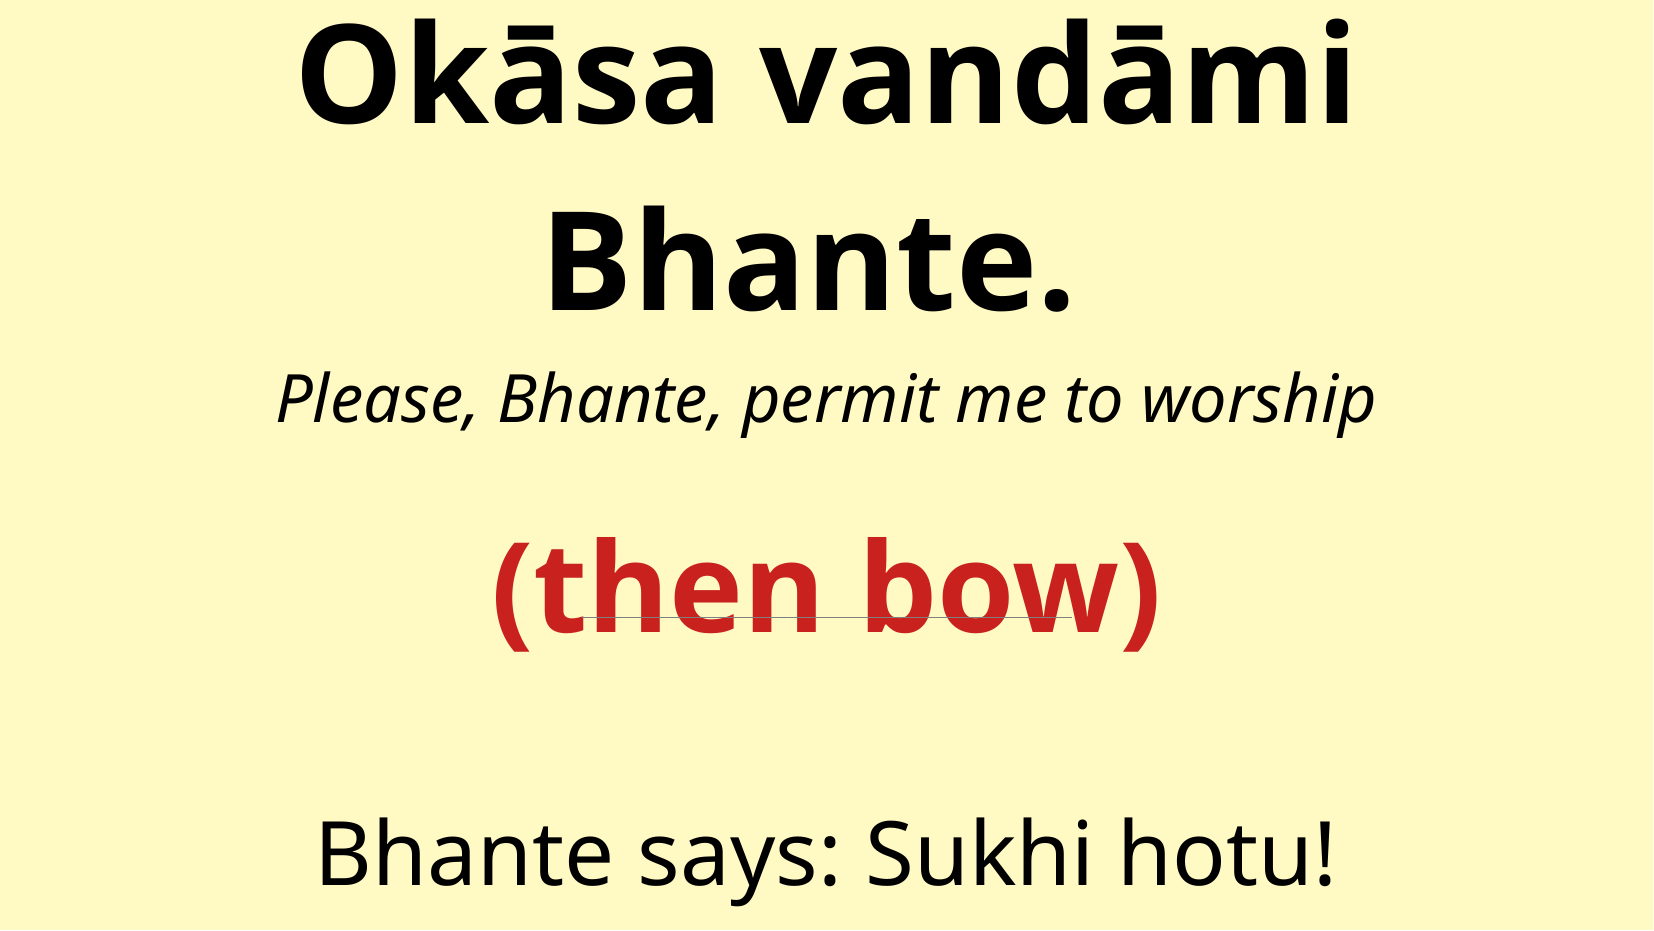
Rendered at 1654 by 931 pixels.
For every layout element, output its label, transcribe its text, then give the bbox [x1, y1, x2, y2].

subtitle Okāsa vandāmi Bhante. Please, Bhante, permit me to worship (then bow) Bhante says: Sukhi hotu! May you be happy! [82, 79, 1571, 899]
